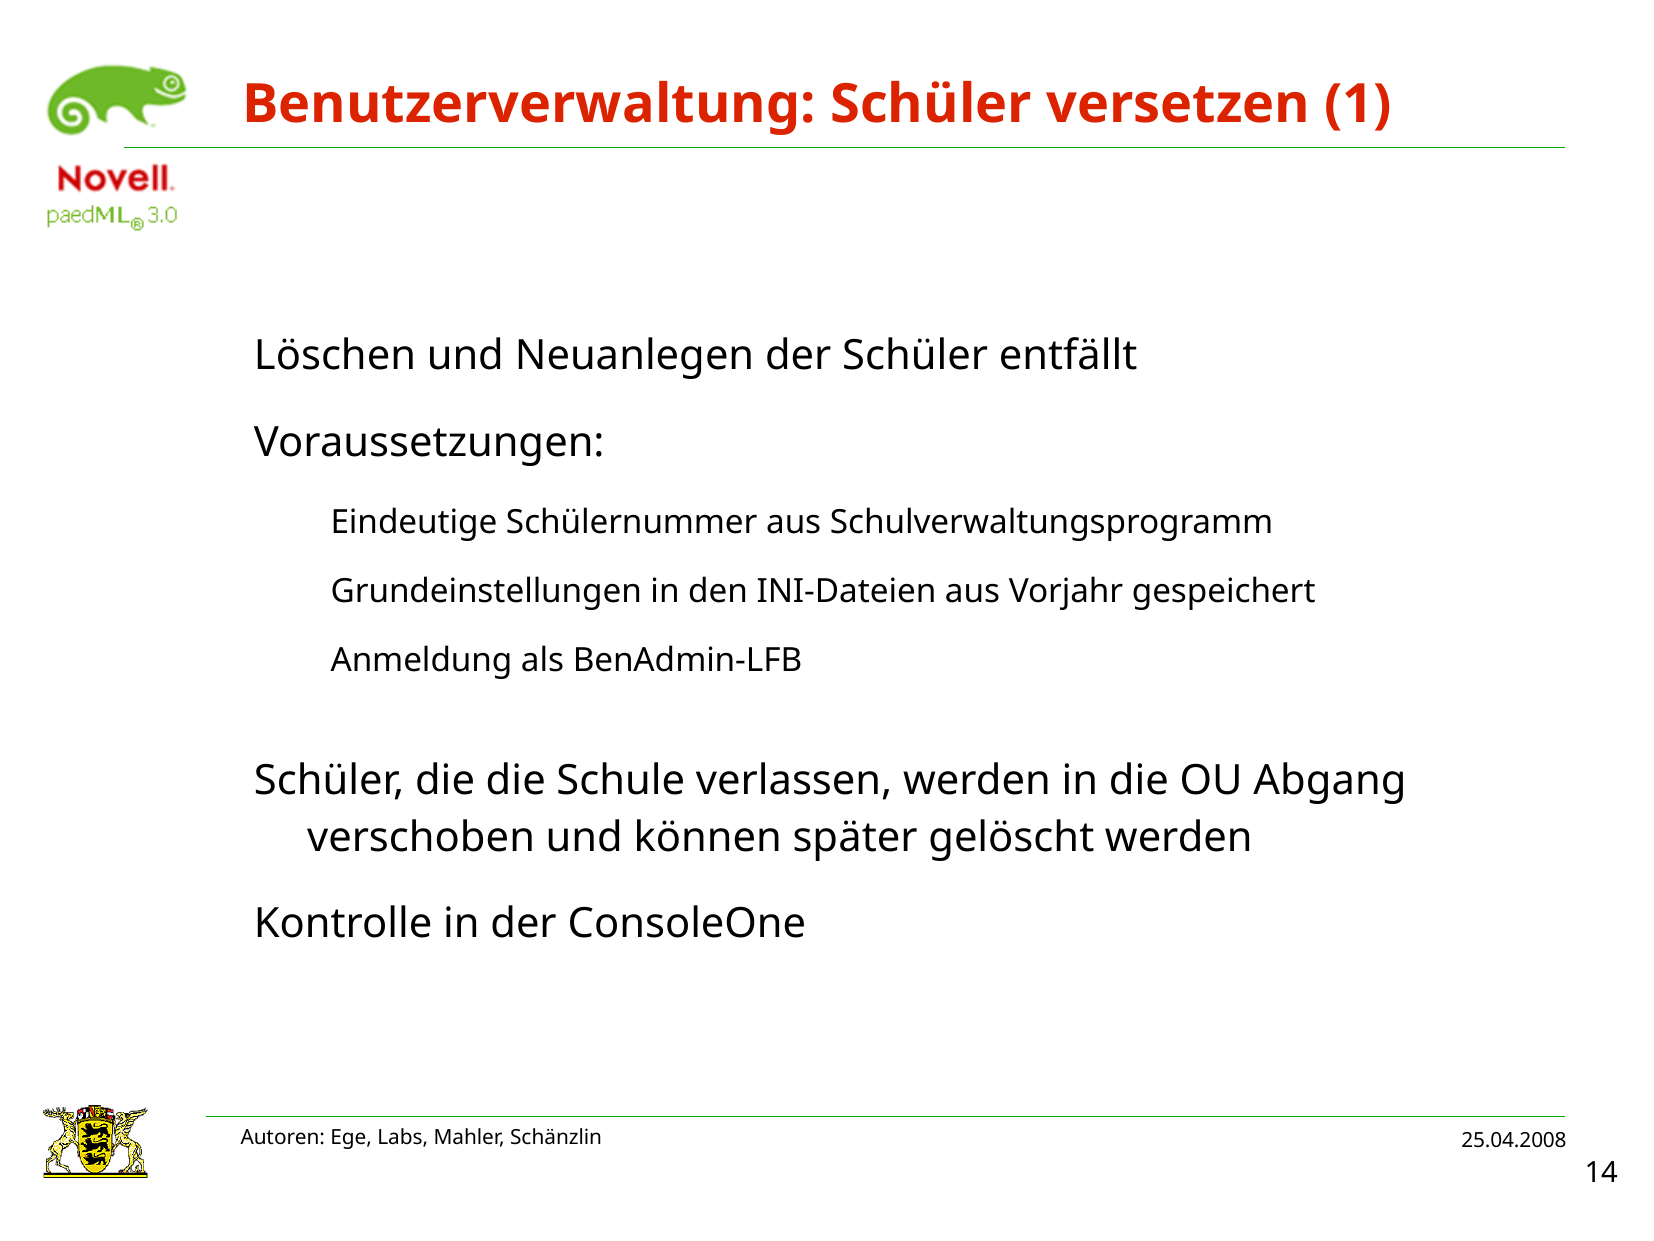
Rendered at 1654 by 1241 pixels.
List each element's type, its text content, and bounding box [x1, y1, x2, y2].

picture [29, 34, 199, 237]
picture [41, 1104, 148, 1180]
list Löschen und Neuanlegen der Schüler entfällt Voraussetzungen: Eindeutige Schülernummer aus Schulverwaltungsprogramm Grundeinstellungen in den INI-Dateien aus Vorjahr gespeichert Anmeldung als BenAdmin-LFB Schüler, die die Schule verlassen, werden in die OU Abgang verschoben und können später gelöscht werden Kontrolle in der ConsoleOne [236, 324, 1565, 945]
title Benutzerverwaltung: Schüler versetzen (1) [242, 68, 1577, 135]
